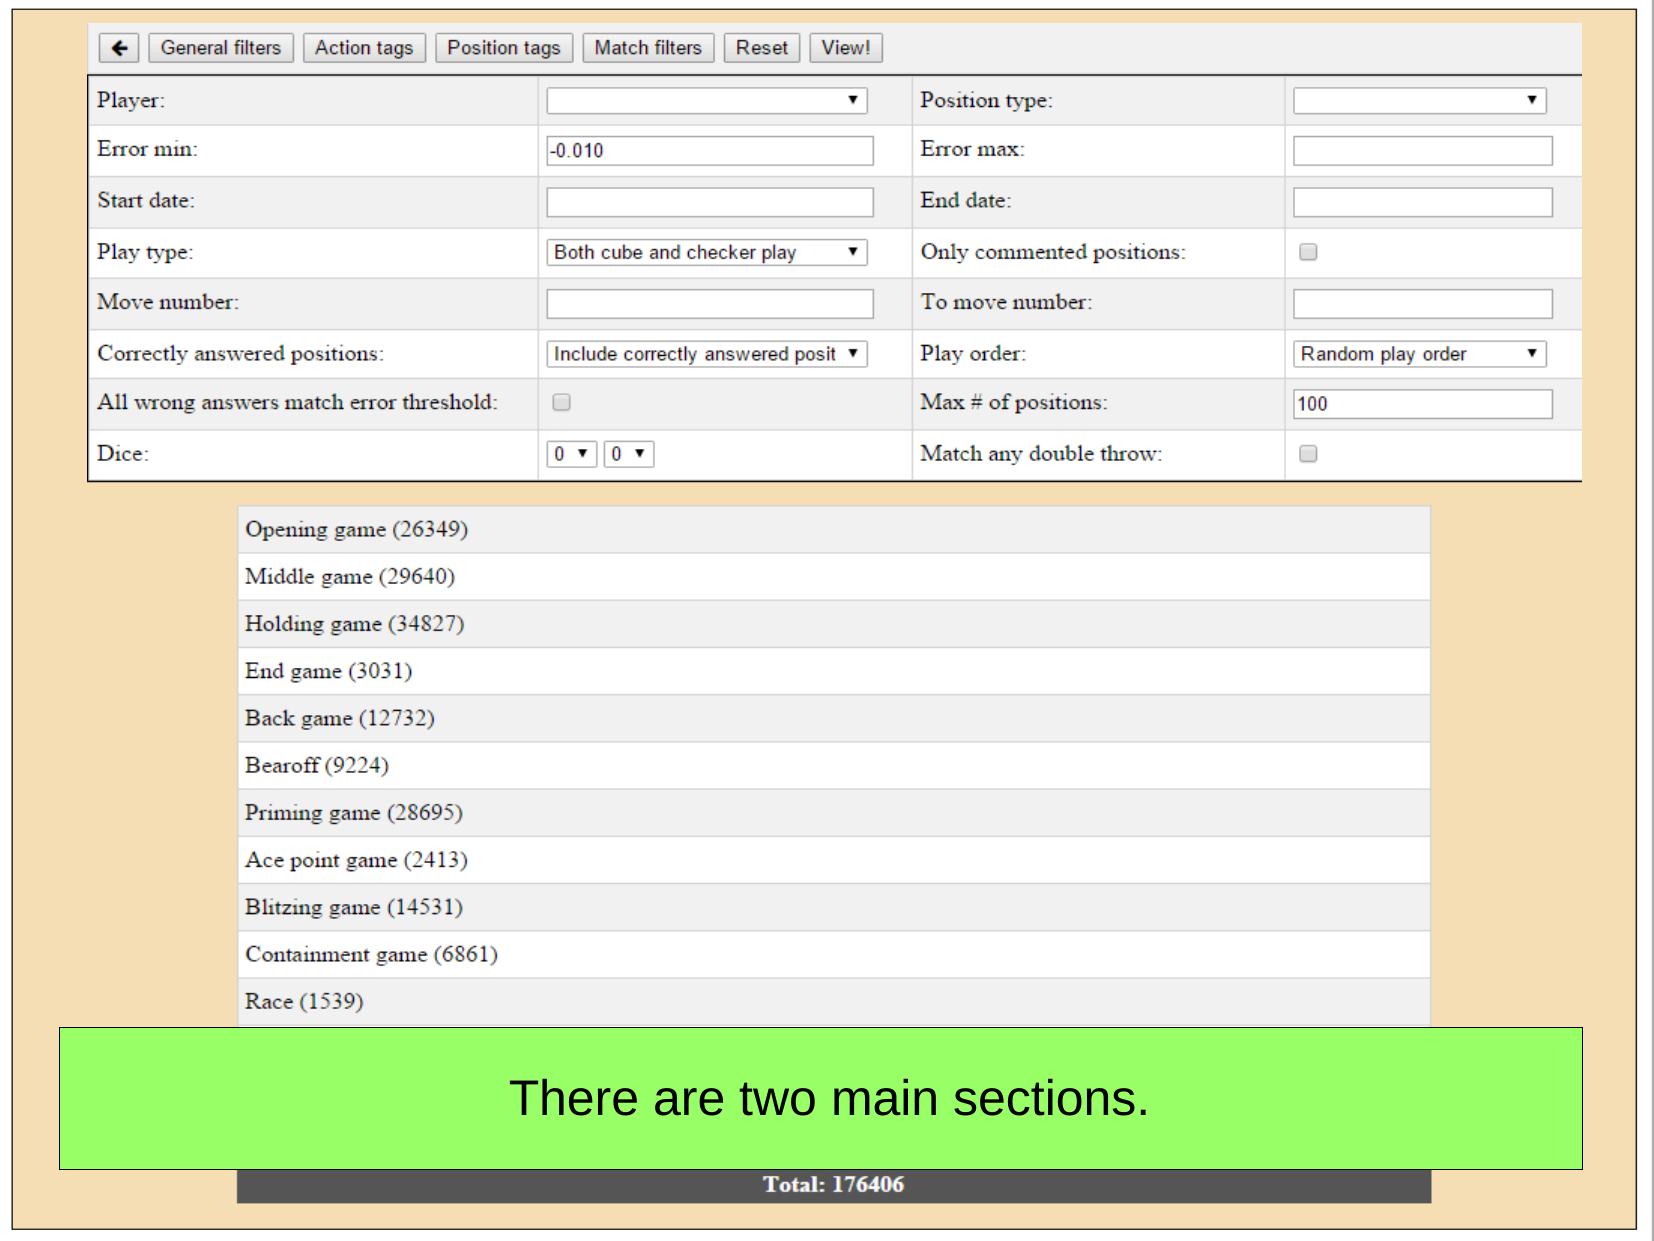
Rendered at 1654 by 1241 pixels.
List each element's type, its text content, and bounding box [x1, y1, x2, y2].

text_box There are two main sections. [59, 1027, 1583, 1170]
picture [0, 0, 1654, 1241]
